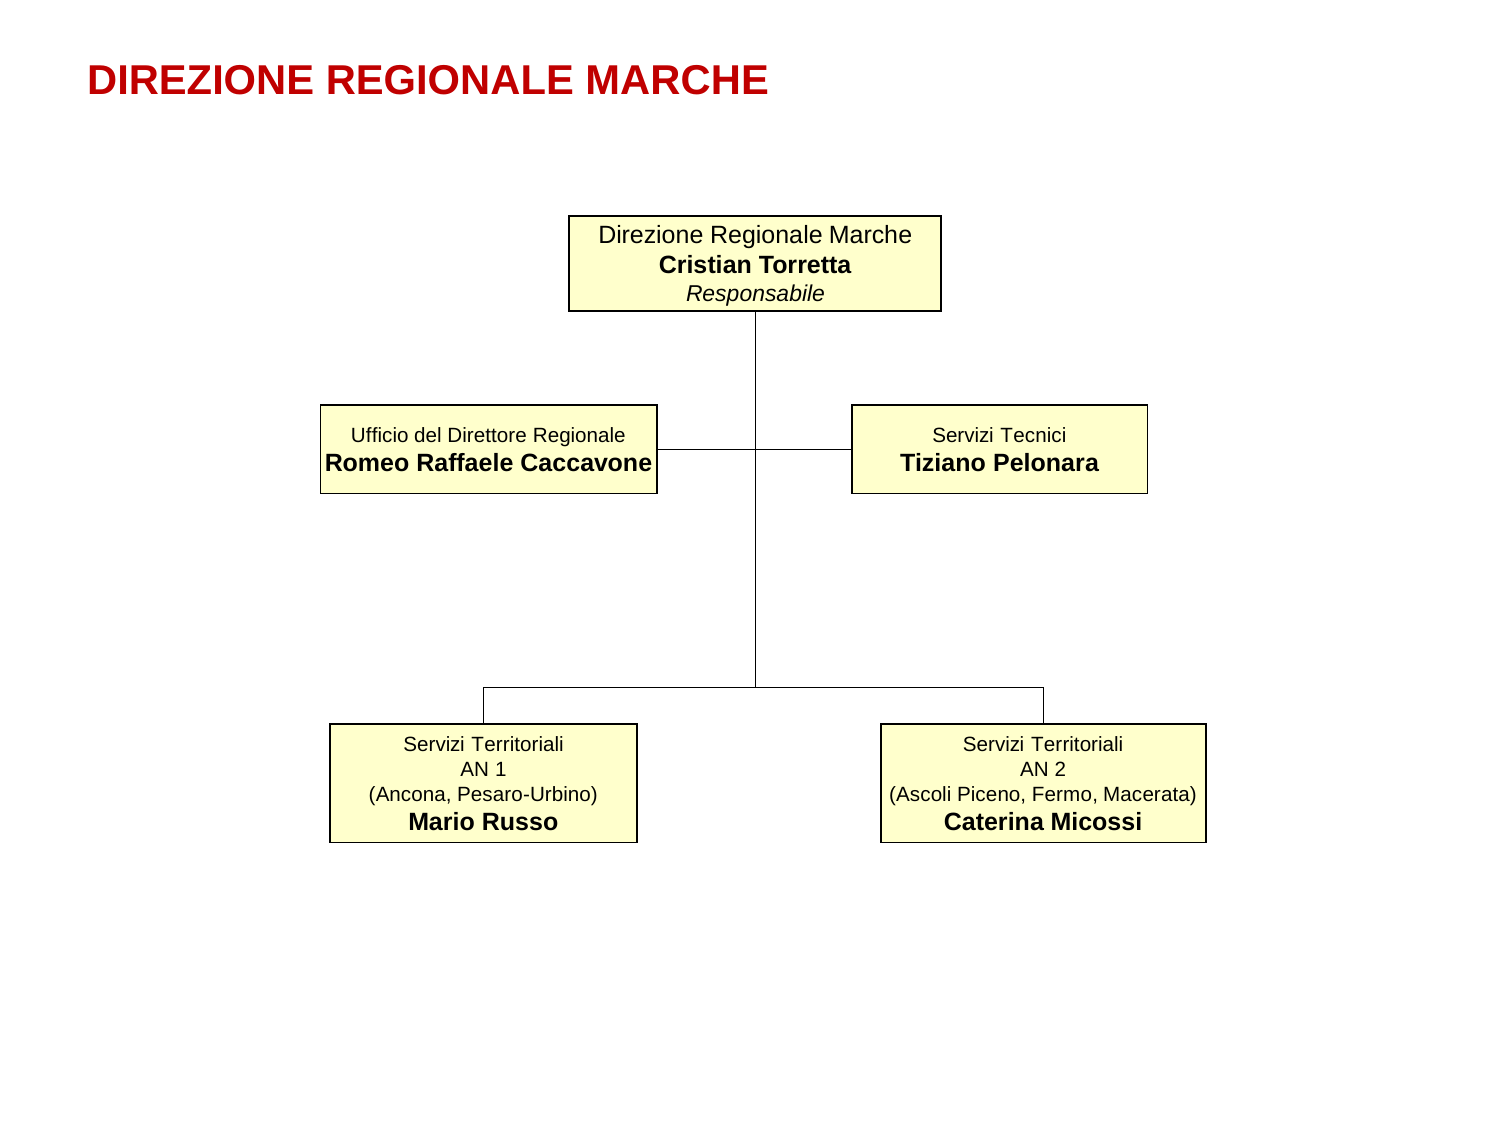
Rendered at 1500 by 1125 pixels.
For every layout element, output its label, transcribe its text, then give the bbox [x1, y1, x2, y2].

picture [309, 211, 1210, 851]
text_box DIREZIONE REGIONALE MARCHE [72, 45, 1462, 128]
